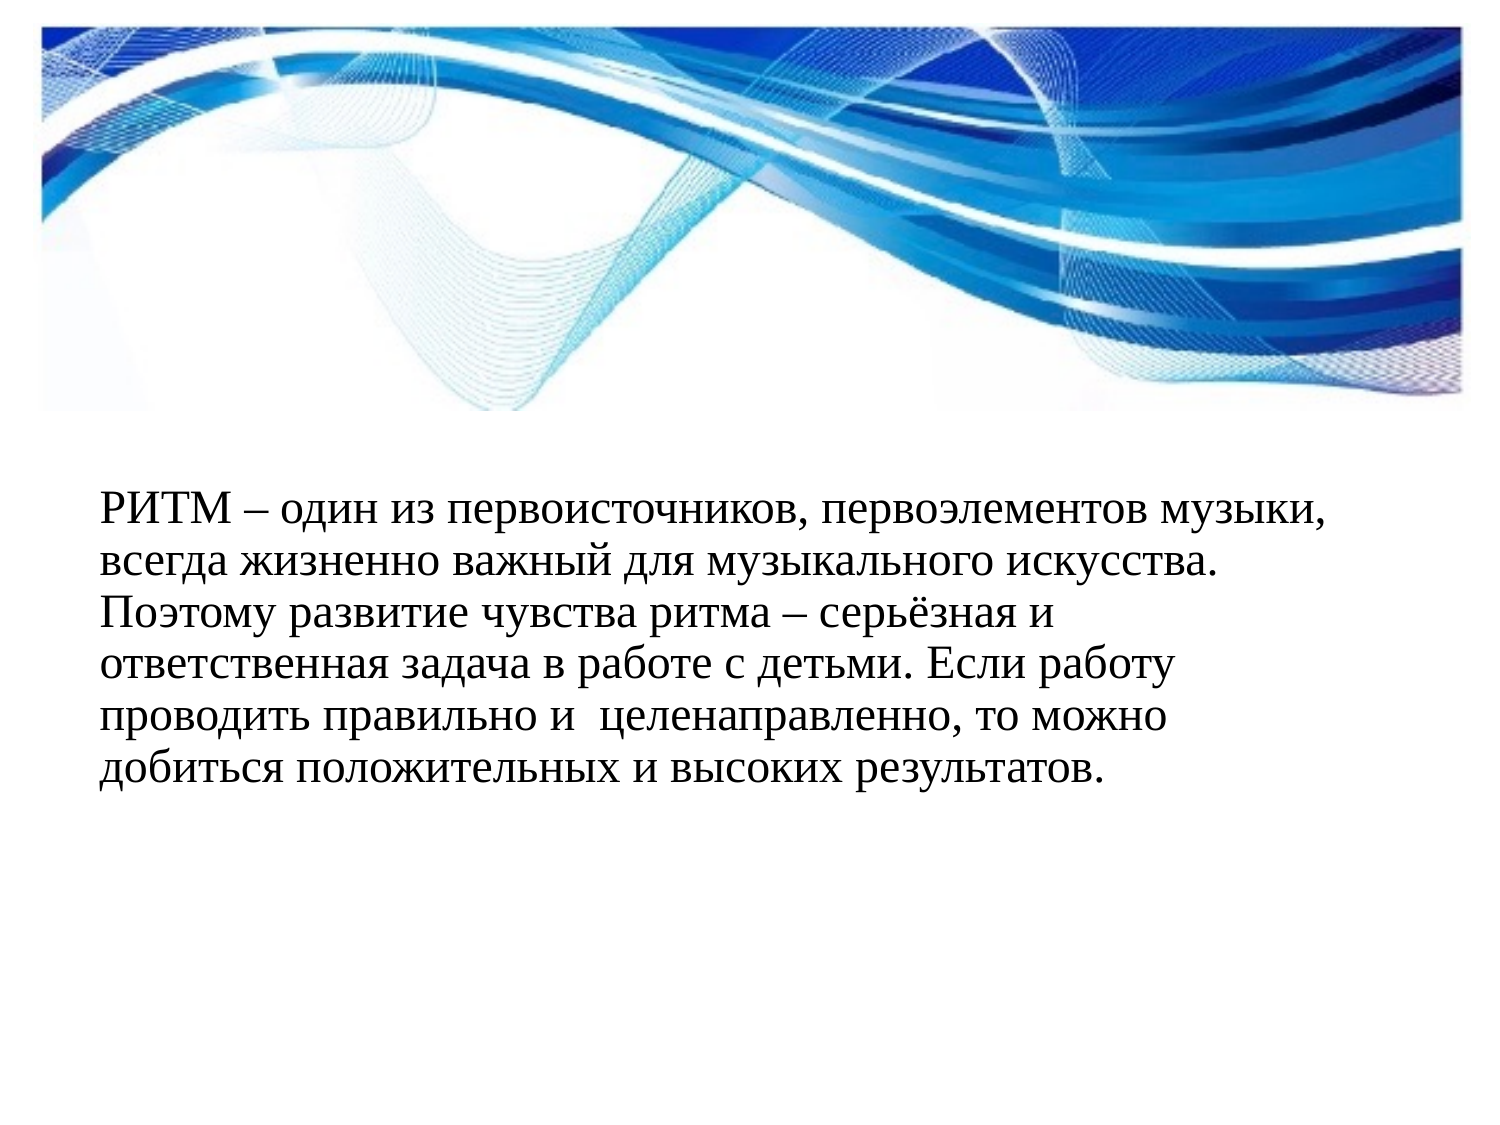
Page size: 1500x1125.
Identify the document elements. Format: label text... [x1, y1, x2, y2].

picture [33, 23, 1471, 411]
title РИТМ – один из первоисточников, первоэлементов музыки, всегда жизненно важный для музыкального искусства. Поэтому развитие чувства ритма – серьёзная и ответственная задача в работе с детьми. Если работу проводить правильно и целенаправленно, то можно добиться положительных и высоких результатов. [84, 427, 1366, 848]
